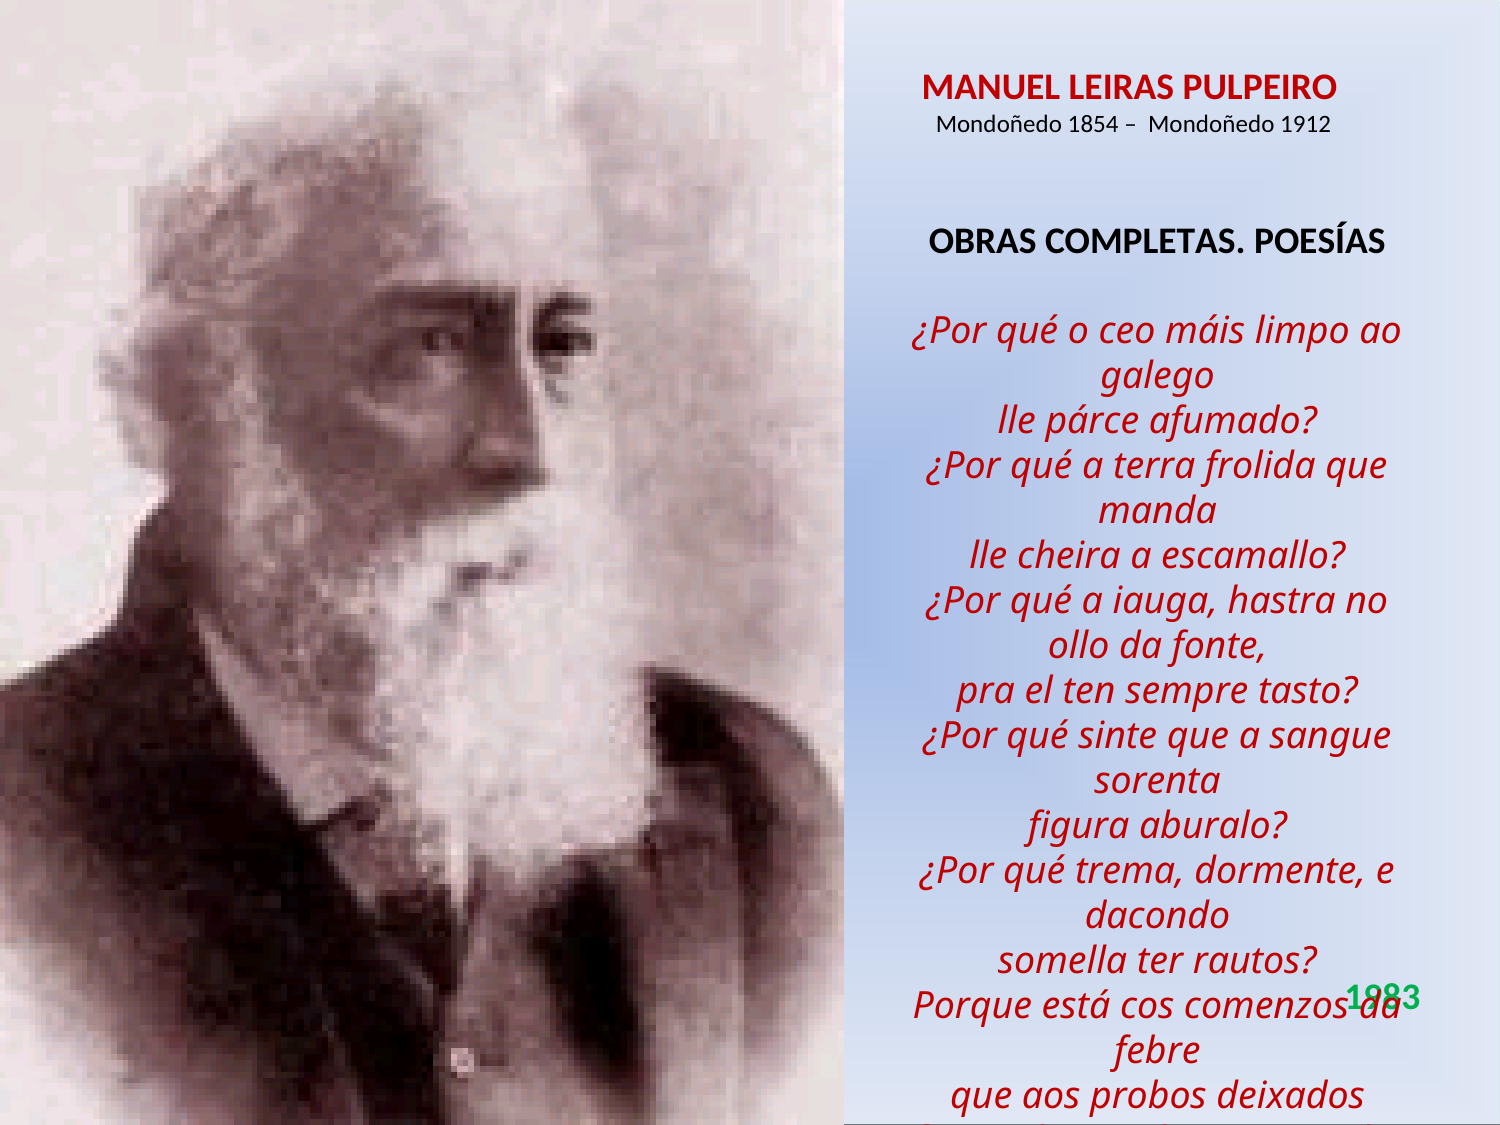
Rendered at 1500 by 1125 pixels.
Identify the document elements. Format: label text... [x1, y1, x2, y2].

text_box OBRAS COMPLETAS. POESÍAS ¿Por qué o ceo máis limpo ao galego lle párce afumado? ¿Por qué a terra frolida que manda lle cheira a escamallo? ¿Por qué a iauga, hastra no ollo da fonte, pra el ten sempre tasto? ¿Por qué sinte que a sangue sorenta figura aburalo? ¿Por qué trema, dormente, e dacondo somella ter rautos? Porque está cos comenzos da febre que aos probos deixados fai perder a cabeza, i erguila, dar fungueirazos, … [879, 207, 1436, 1125]
picture [0, 0, 1500, 1125]
text_box MANUEL LEIRAS PULPEIRO Mondoñedo 1854 – Mondoñedo 1912 [903, 54, 1365, 146]
